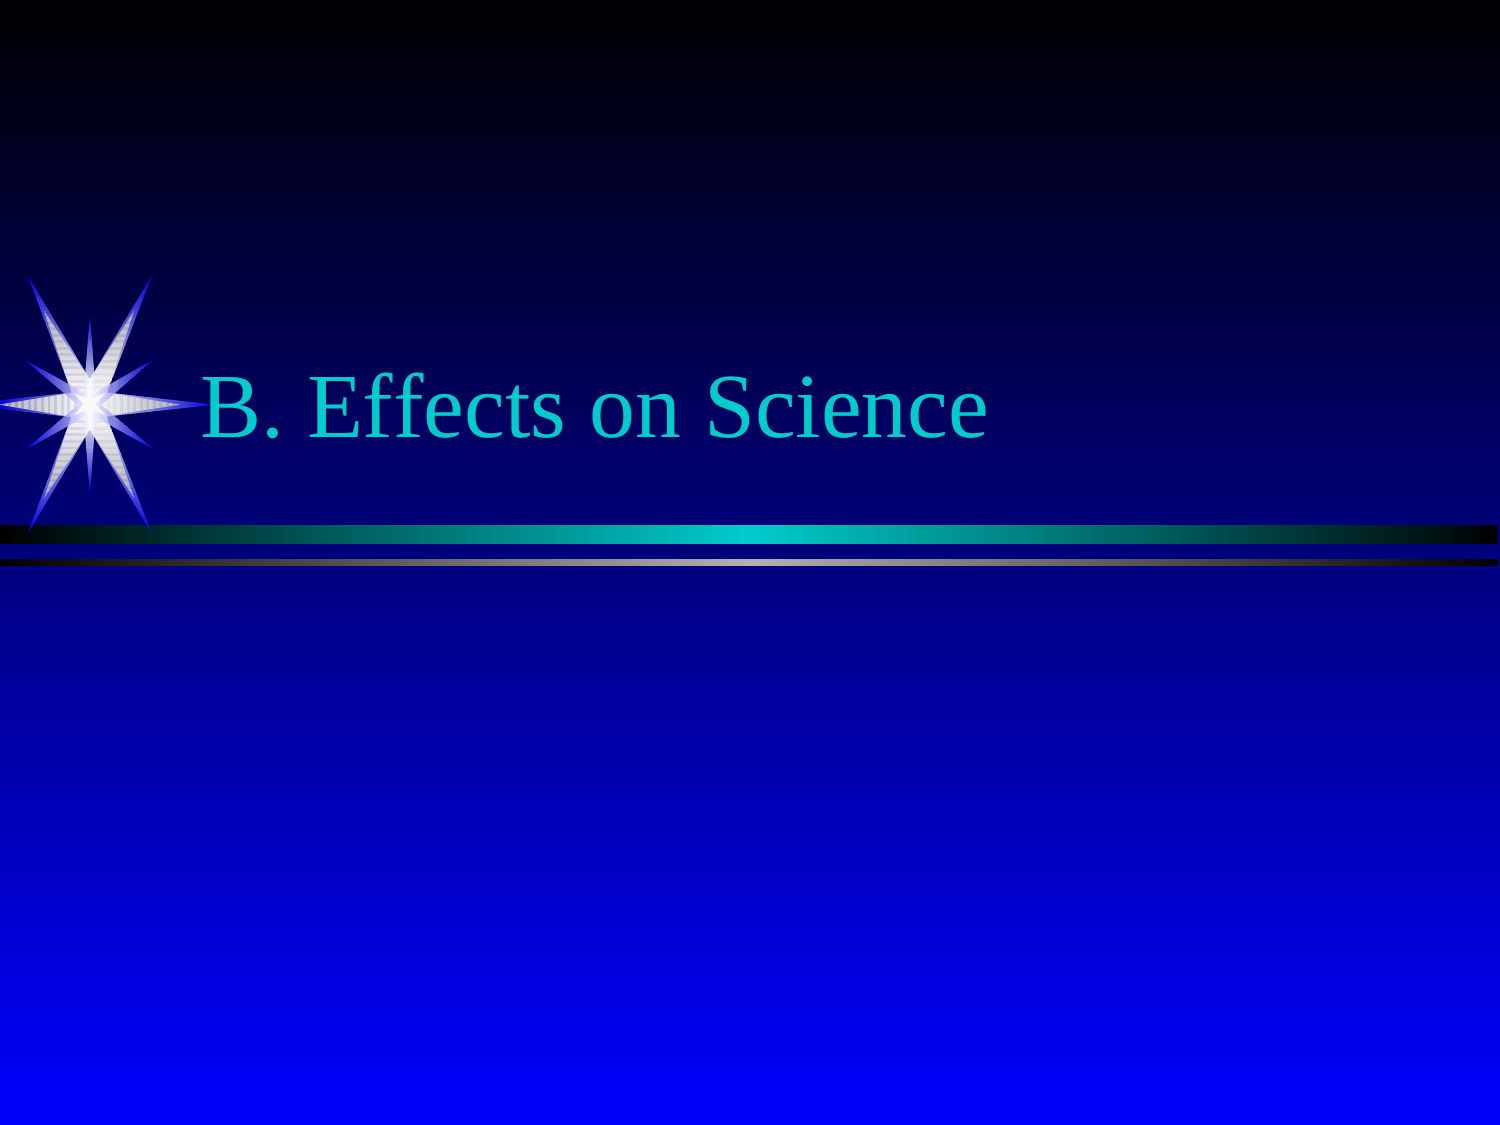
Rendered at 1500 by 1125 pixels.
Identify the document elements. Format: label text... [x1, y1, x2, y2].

title B. Effects on Science [200, 312, 1476, 501]
